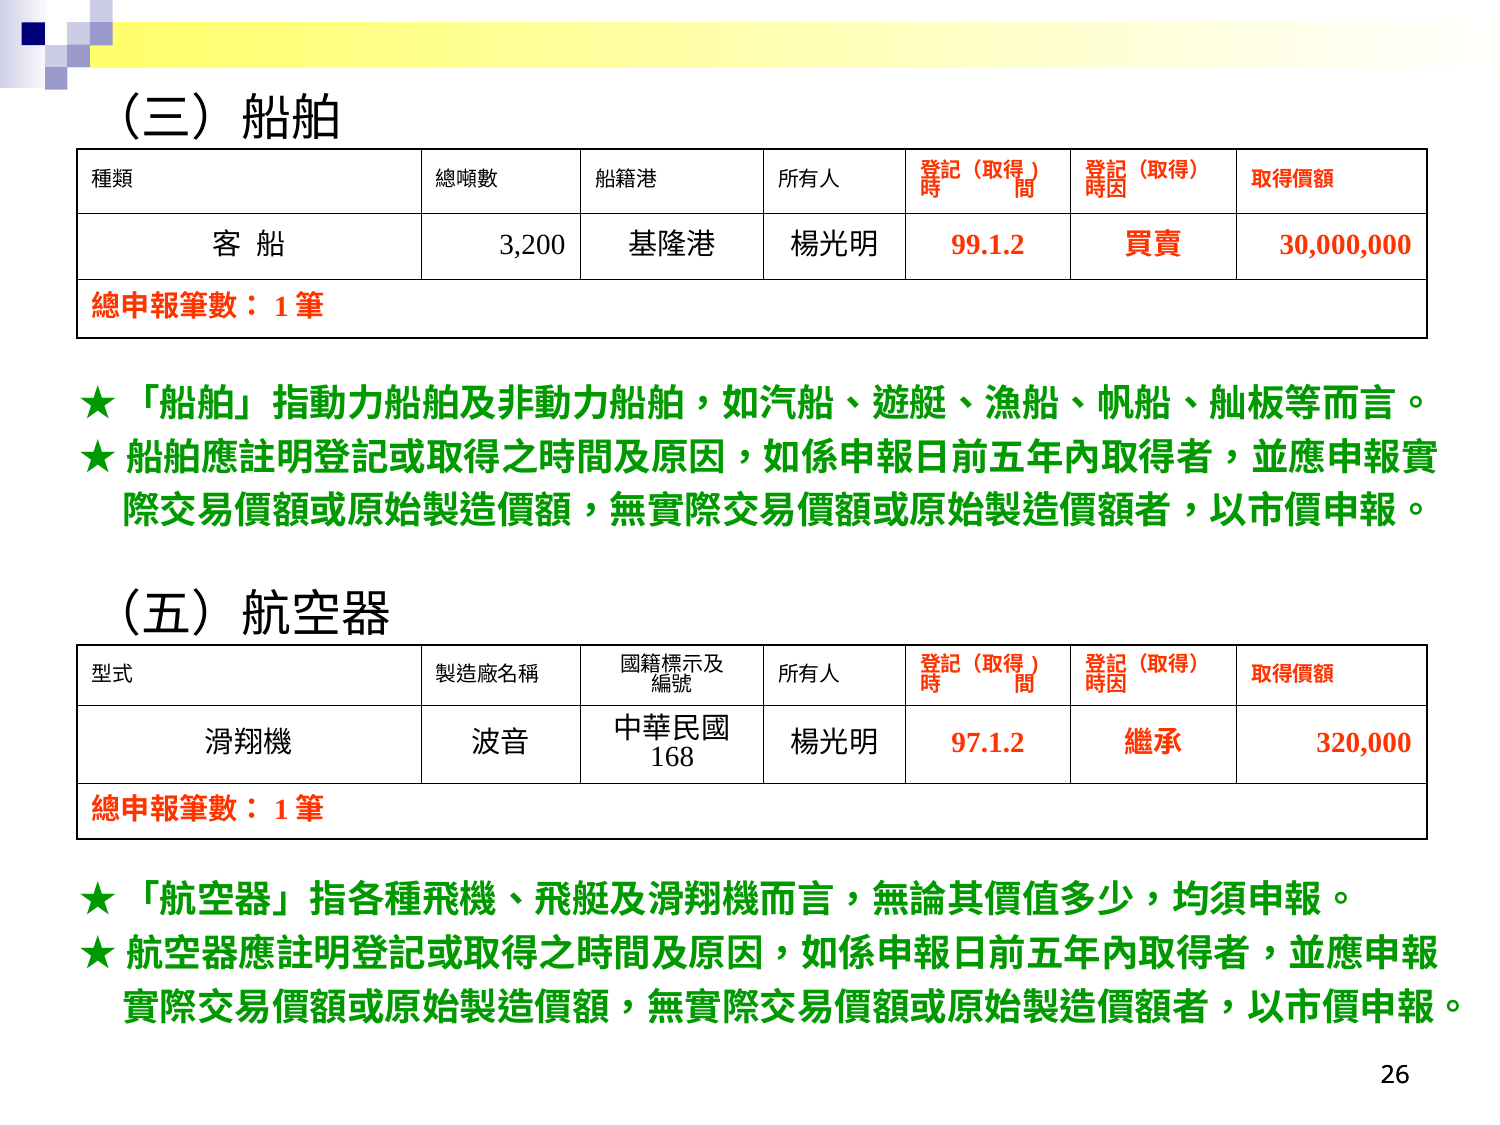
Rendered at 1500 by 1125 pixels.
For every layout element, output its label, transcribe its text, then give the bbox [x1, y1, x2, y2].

table_cell 楊光明 [764, 214, 905, 279]
table_cell 基隆港 [581, 214, 763, 279]
table_cell 30,000,000 [1237, 214, 1426, 279]
table_cell 楊小琳 [291, 22, 295, 67]
table_cell 97.1.2 [906, 706, 1070, 783]
table_cell 3,200 [422, 214, 580, 279]
table_cell 波音 [422, 706, 580, 783]
table_header 種類 [78, 150, 421, 213]
table_cell 中華民國 168 [581, 706, 763, 783]
table_cell 買賣 [1071, 214, 1236, 279]
text_box <編號> [1074, 1036, 1426, 1101]
table_header 取得價額 [1237, 150, 1426, 213]
table_cell 總申報筆數：1筆 [78, 280, 1426, 337]
table_cell 總申報筆數：1筆 [78, 784, 1426, 838]
table_cell 客 船 [78, 214, 421, 279]
text_box <編號> [431, 22, 436, 67]
table_cell 滑翔機 [78, 706, 421, 783]
table_header 登記（取得） 時因 [1071, 646, 1236, 705]
table_header 所有人 [764, 150, 905, 213]
table_header 船籍港 [581, 150, 763, 213]
text_box ★「航空器」指各種飛機、飛艇及滑翔機而言，無論其價值多少，均須申報。 ★航空器應註明登記或取得之時間及原因，如係申報日前五年內取得者，並應申報實際交易價額或原始製造價額，無實際交易價額或原始製造價額者，以市價申報。 [64, 857, 1459, 1036]
table_header 登記（取得) 時 間 [906, 150, 1070, 213]
text_box （五）航空器 [76, 574, 1427, 637]
table_header 型式 [78, 646, 421, 705]
table_header 取得價額 [1237, 646, 1426, 705]
table_header 國籍標示及 編號 [581, 646, 763, 705]
text_box ★「船舶」指動力船舶及非動力船舶，如汽船、遊艇、漁船、帆船、舢板等而言。 ★船舶應註明登記或取得之時間及原因，如係申報日前五年內取得者，並應申報實際交易價額或原始製造價額，無實際交易價額或原始製造價額者，以市價申報。 [64, 361, 1459, 540]
table_cell 楊光明 [764, 706, 905, 783]
title （三）船舶 [76, 78, 1427, 141]
table_header 登記（取得） 時因 [1071, 150, 1236, 213]
table_header 所有人 [764, 646, 905, 705]
table_cell 320,000 [1237, 706, 1426, 783]
table_header 登記（取得) 時 間 [906, 646, 1070, 705]
table_cell 99.1.2 [906, 214, 1070, 279]
table_header 製造廠名稱 [422, 646, 580, 705]
table_header 總噸數 [422, 150, 580, 213]
table_cell 繼承 [1071, 706, 1236, 783]
